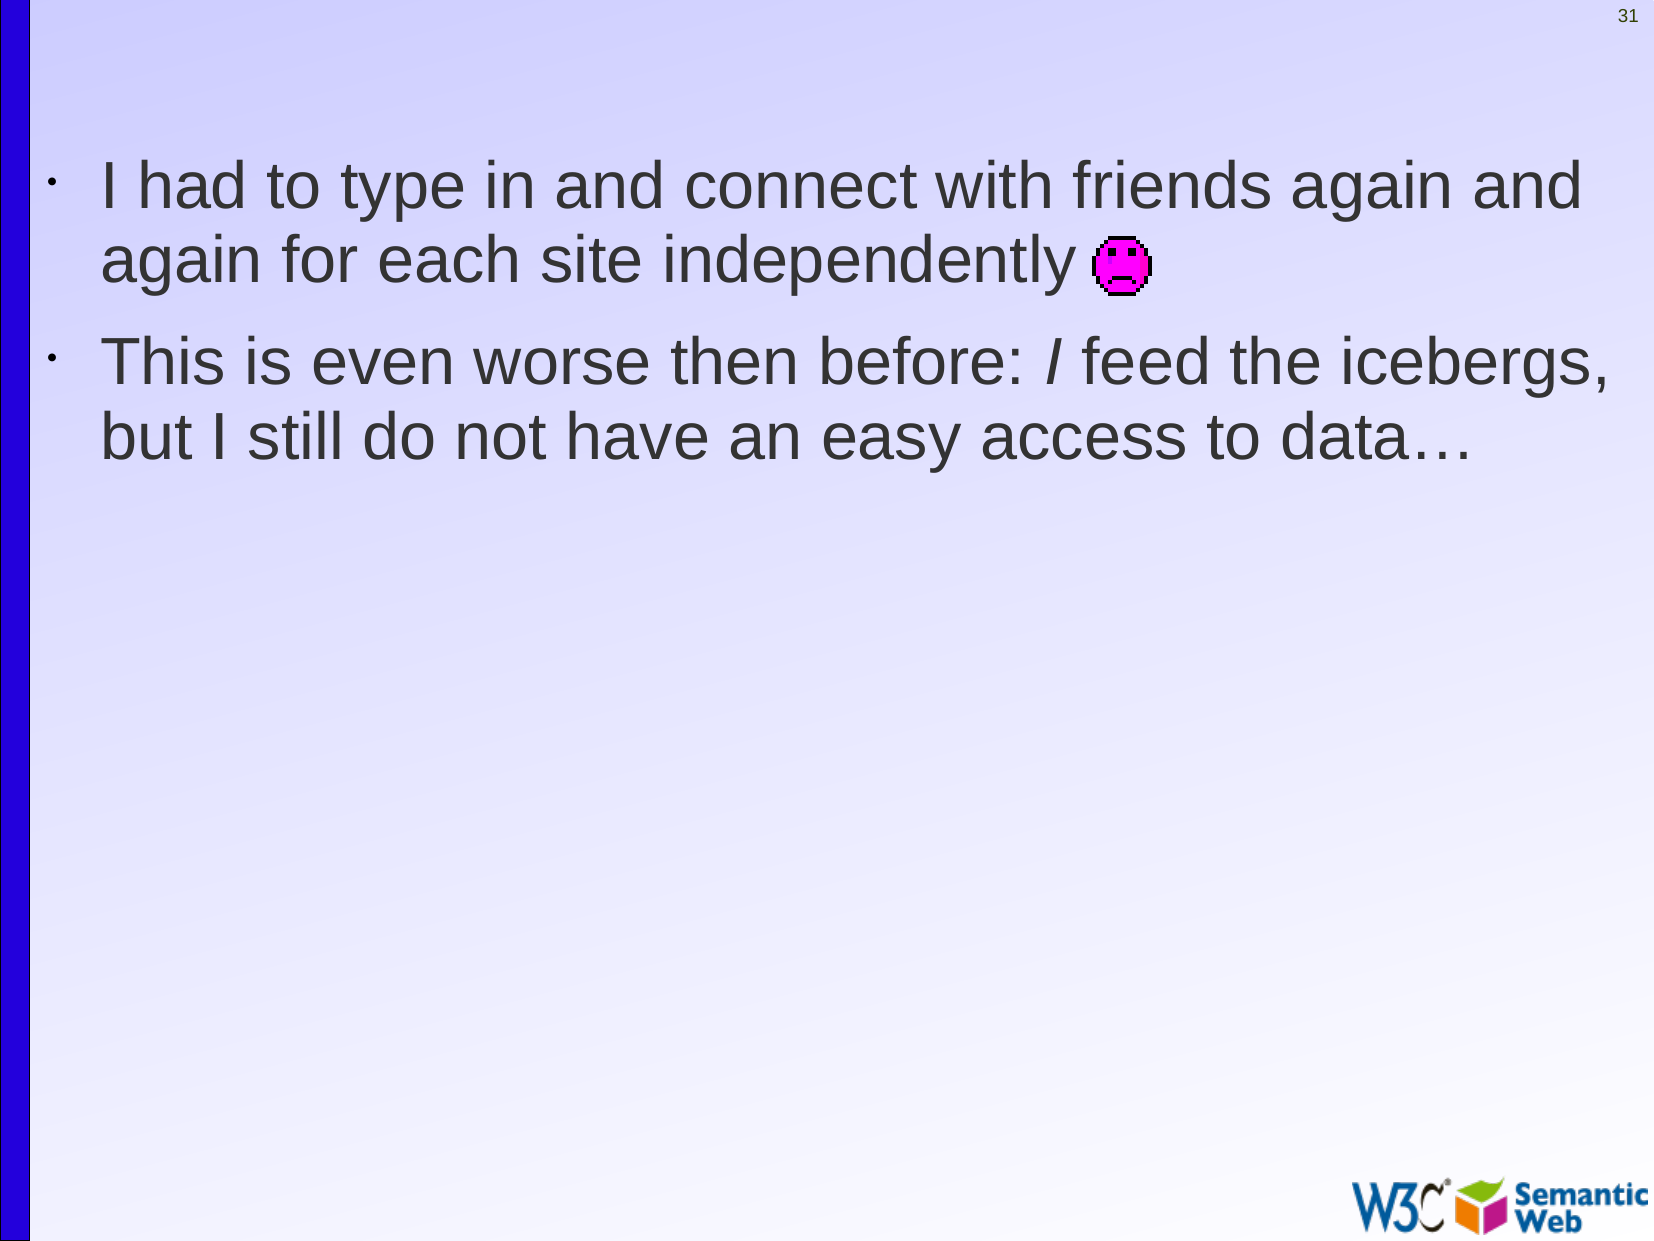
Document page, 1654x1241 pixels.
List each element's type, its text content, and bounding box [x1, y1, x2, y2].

picture [1352, 1175, 1648, 1235]
picture [1092, 236, 1152, 296]
list I had to type in and connect with friends again and again for each site independently This is even worse then before: I feed the icebergs, but I still do not have an easy access to data… [29, 147, 1624, 1134]
